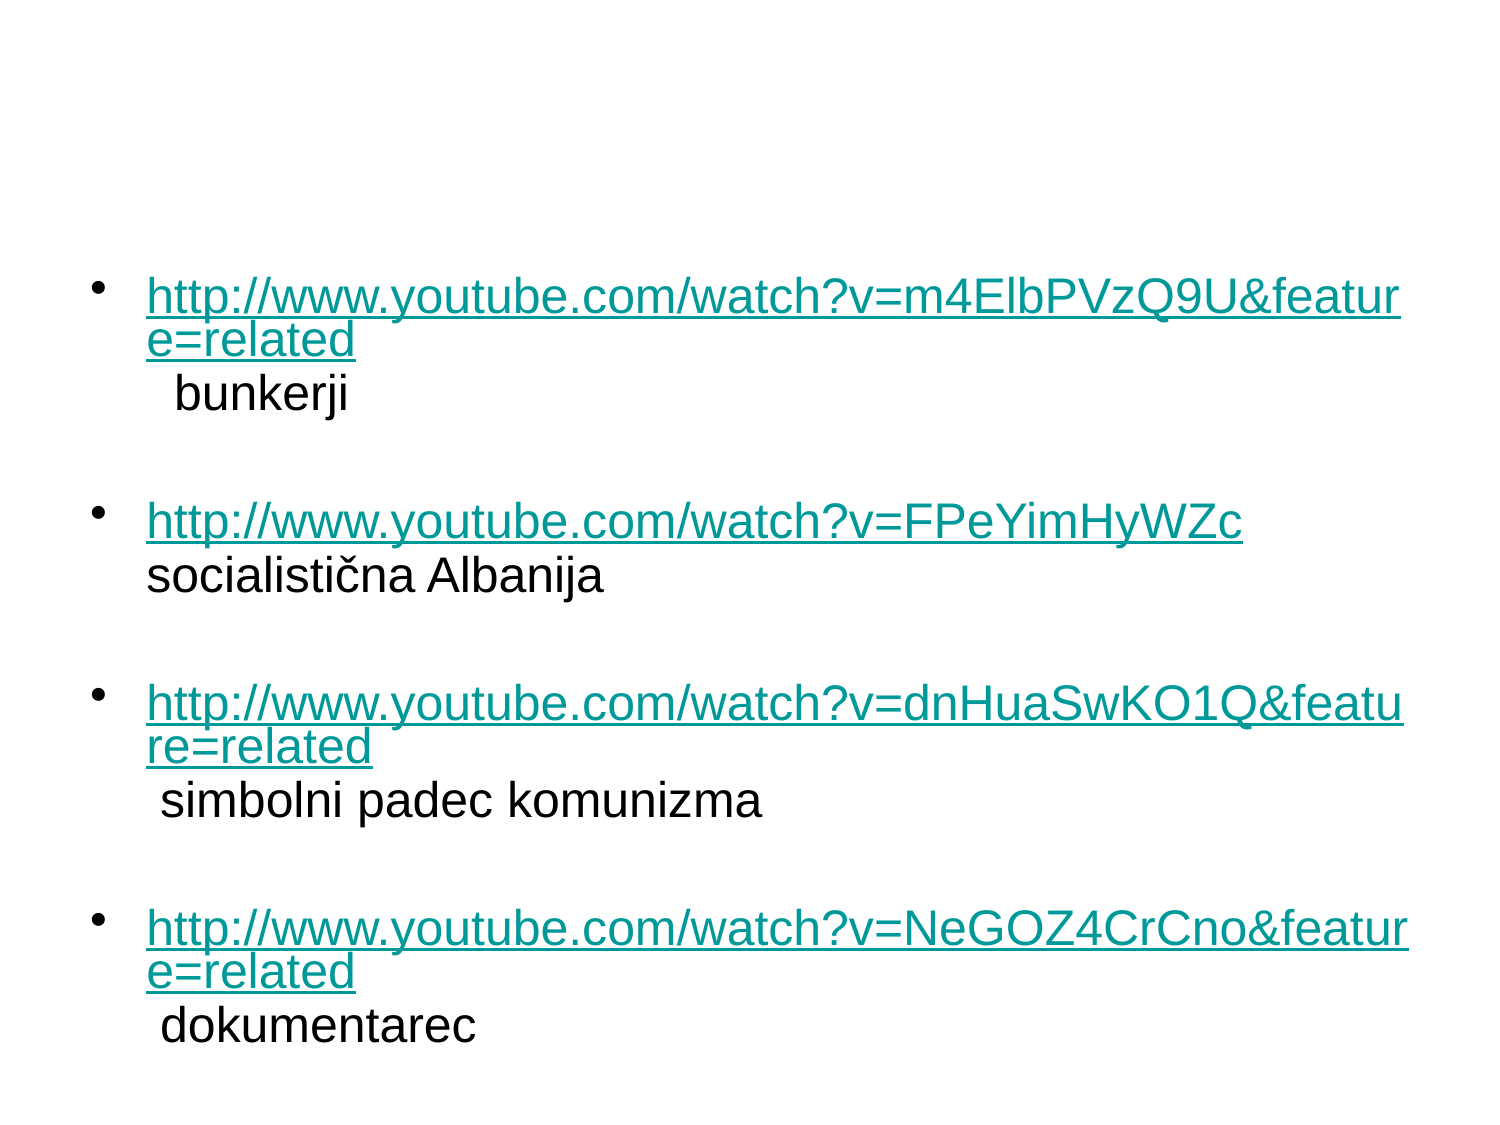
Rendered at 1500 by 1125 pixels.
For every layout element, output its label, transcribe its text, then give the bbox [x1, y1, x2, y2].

list http://www.youtube.com/watch?v=m4ElbPVzQ9U&feature=related bunkerji http://www.youtube.com/watch?v=FPeYimHyWZc socialistična Albanija http://www.youtube.com/watch?v=dnHuaSwKO1Q&feature=related simbolni padec komunizma http://www.youtube.com/watch?v=NeGOZ4CrCno&feature=related dokumentarec [75, 262, 1425, 1005]
